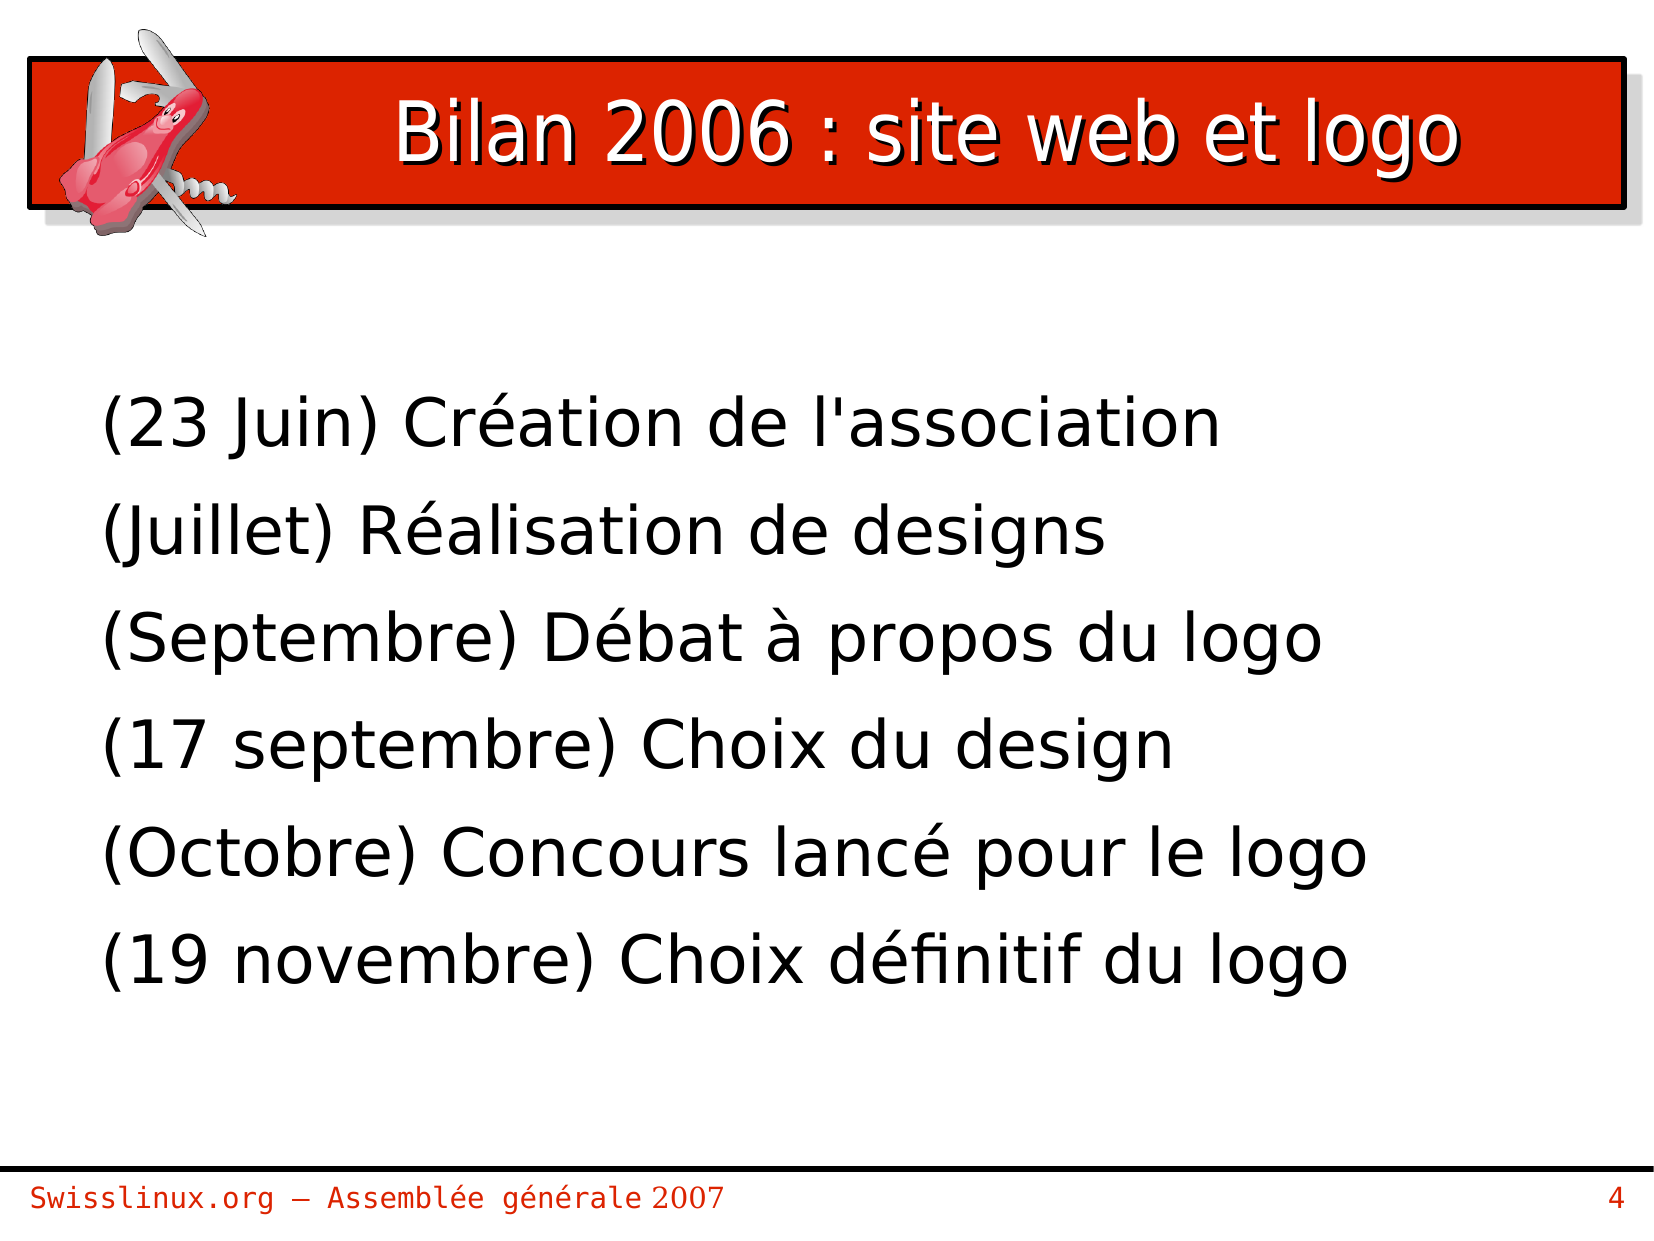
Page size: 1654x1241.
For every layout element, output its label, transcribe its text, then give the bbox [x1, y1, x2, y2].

list (23 Juin) Création de l'association (Juillet) Réalisation de designs (Septembre) Débat à propos du logo (17 septembre) Choix du design (Octobre) Concours lancé pour le logo (19 novembre) Choix définitif du logo [82, 290, 1571, 1094]
title Bilan 2006 : site web et logo [259, 84, 1595, 182]
picture [59, 29, 237, 237]
